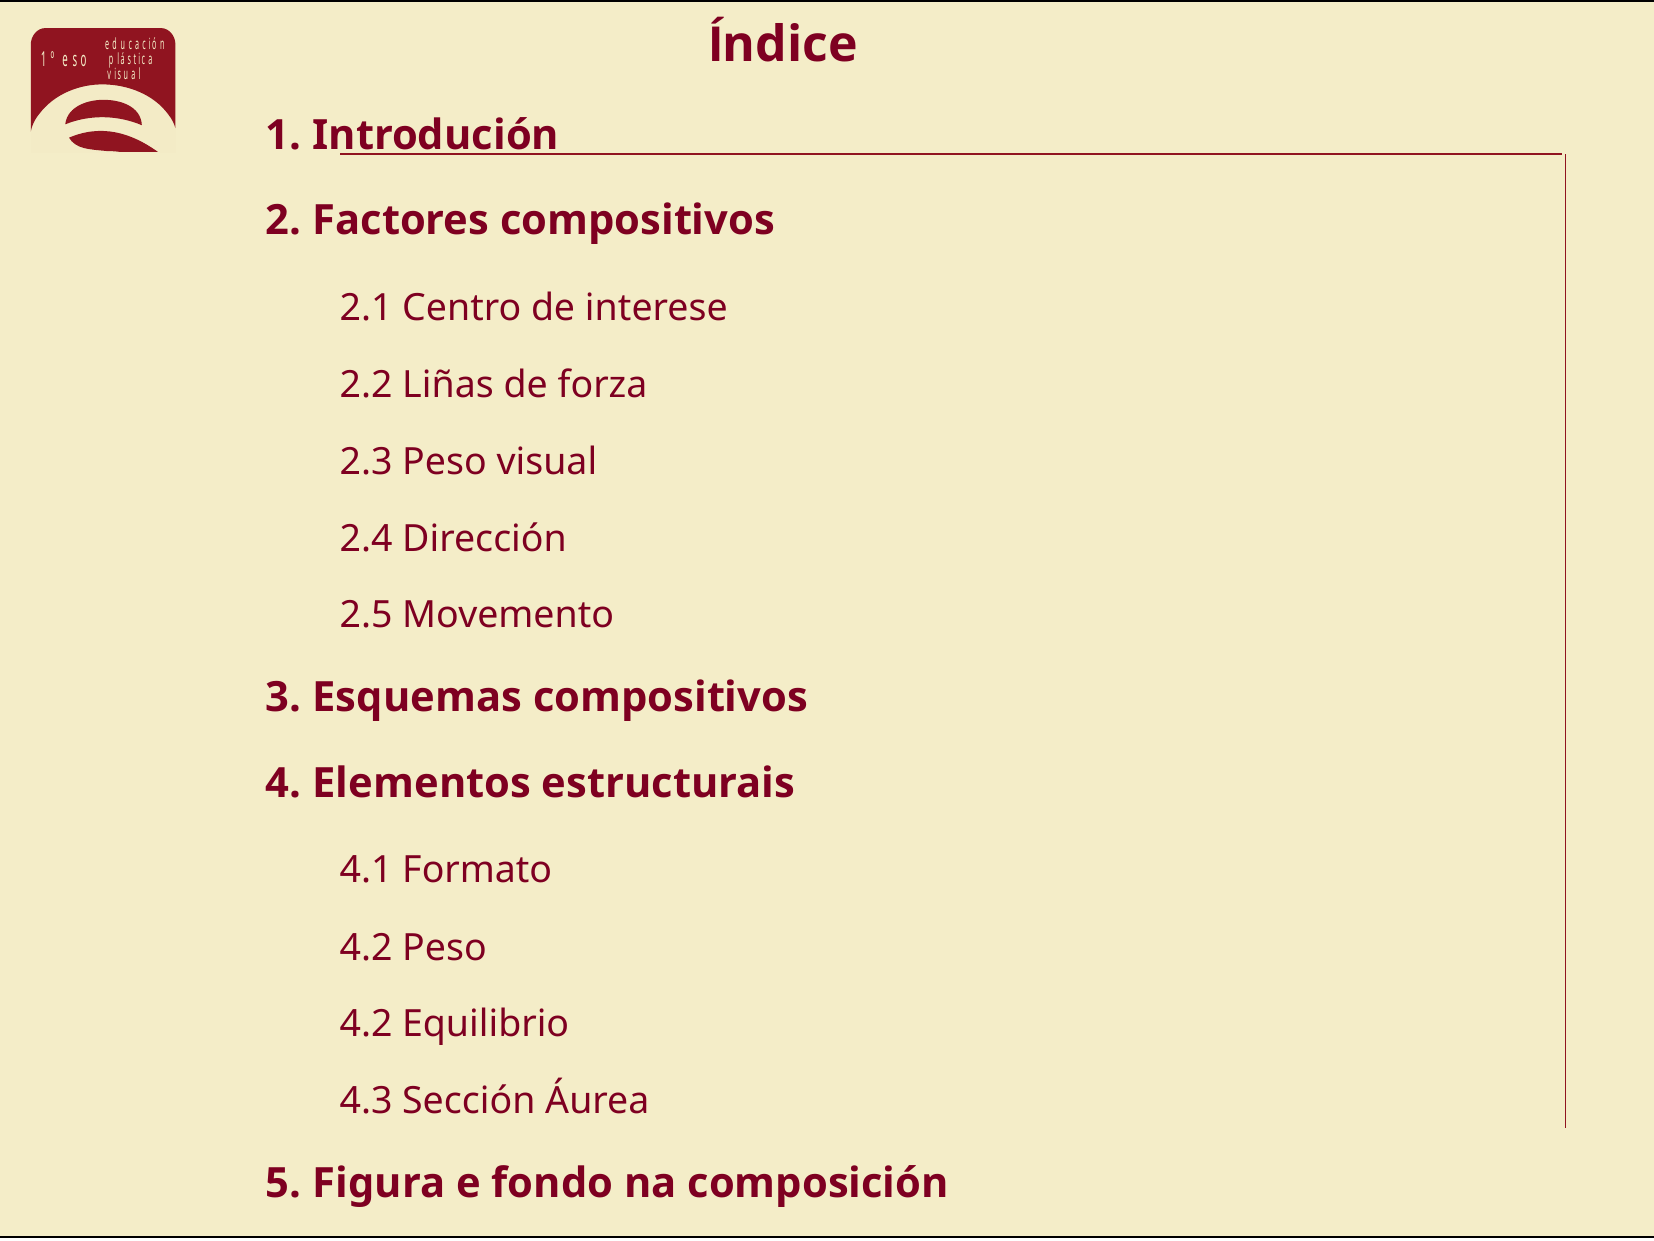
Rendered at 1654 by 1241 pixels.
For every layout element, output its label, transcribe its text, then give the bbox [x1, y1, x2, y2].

title Índice 1. Introdución 2. Factores compositivos 2.1 Centro de interese 2.2 Liñas de forza 2.3 Peso visual 2.4 Dirección 2.5 Movemento 3. Esquemas compositivos 4. Elementos estructurais 4.1 Formato 4.2 Peso 4.2 Equilibrio 4.3 Sección Áurea 5. Figura e fondo na composición 6. Organización da composición (variables) [265, 63, 1565, 1206]
picture [0, 0, 1654, 1241]
